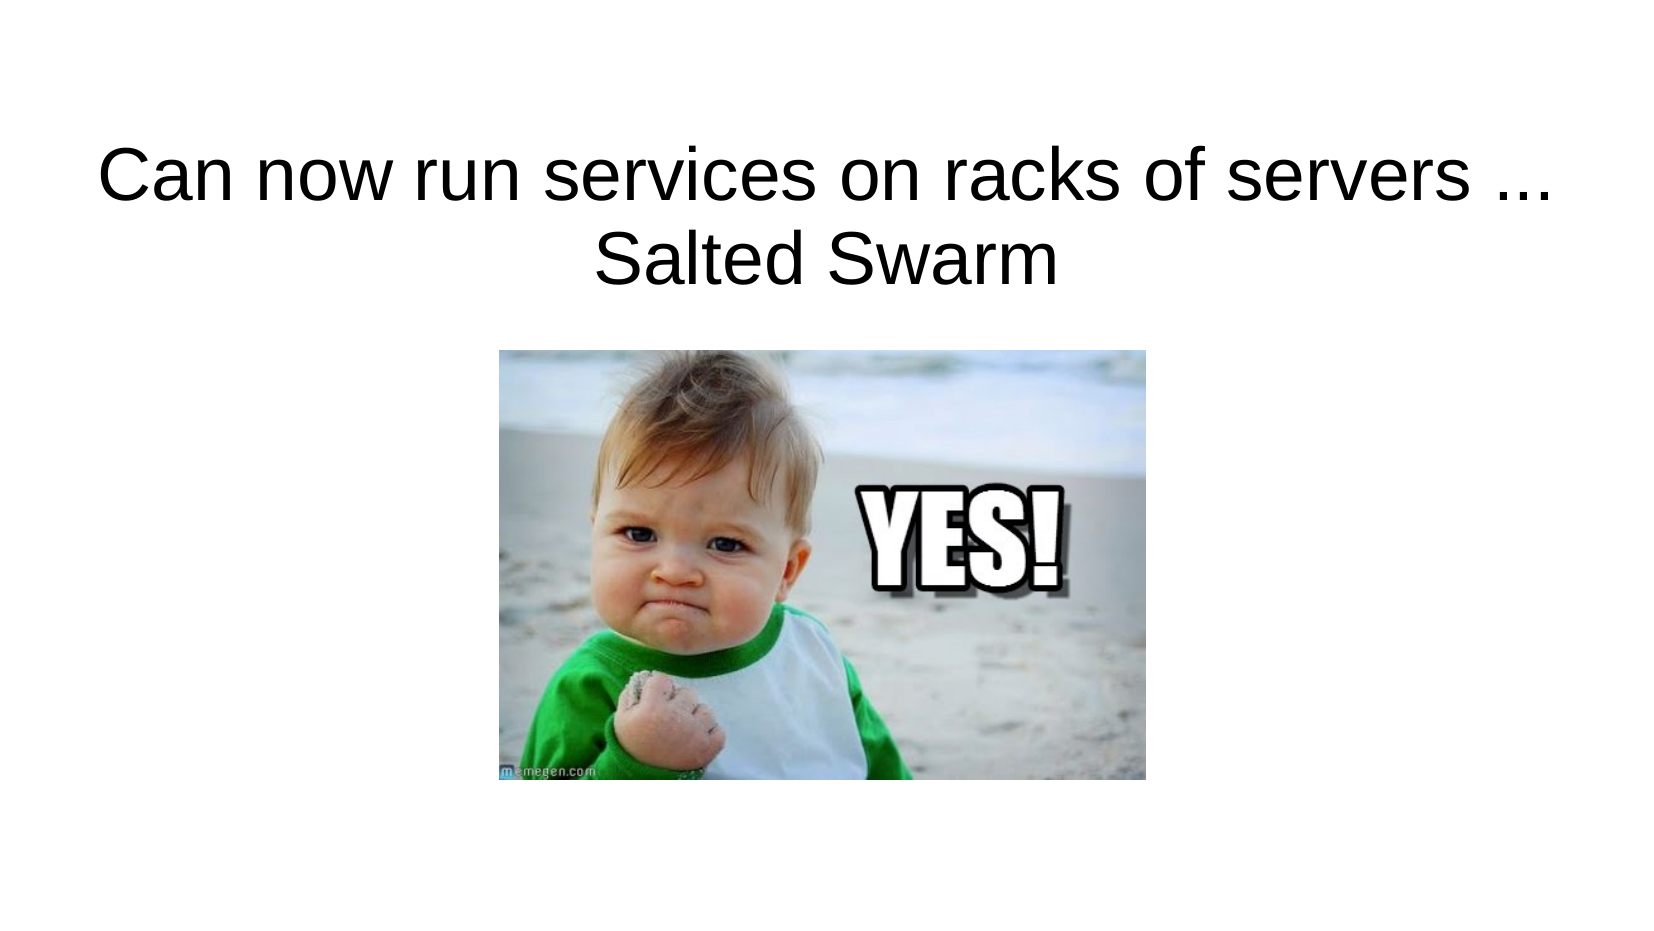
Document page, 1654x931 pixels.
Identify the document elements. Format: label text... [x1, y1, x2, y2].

picture [499, 350, 1146, 780]
title Can now run services on racks of servers ... Salted Swarm [82, 90, 1571, 343]
